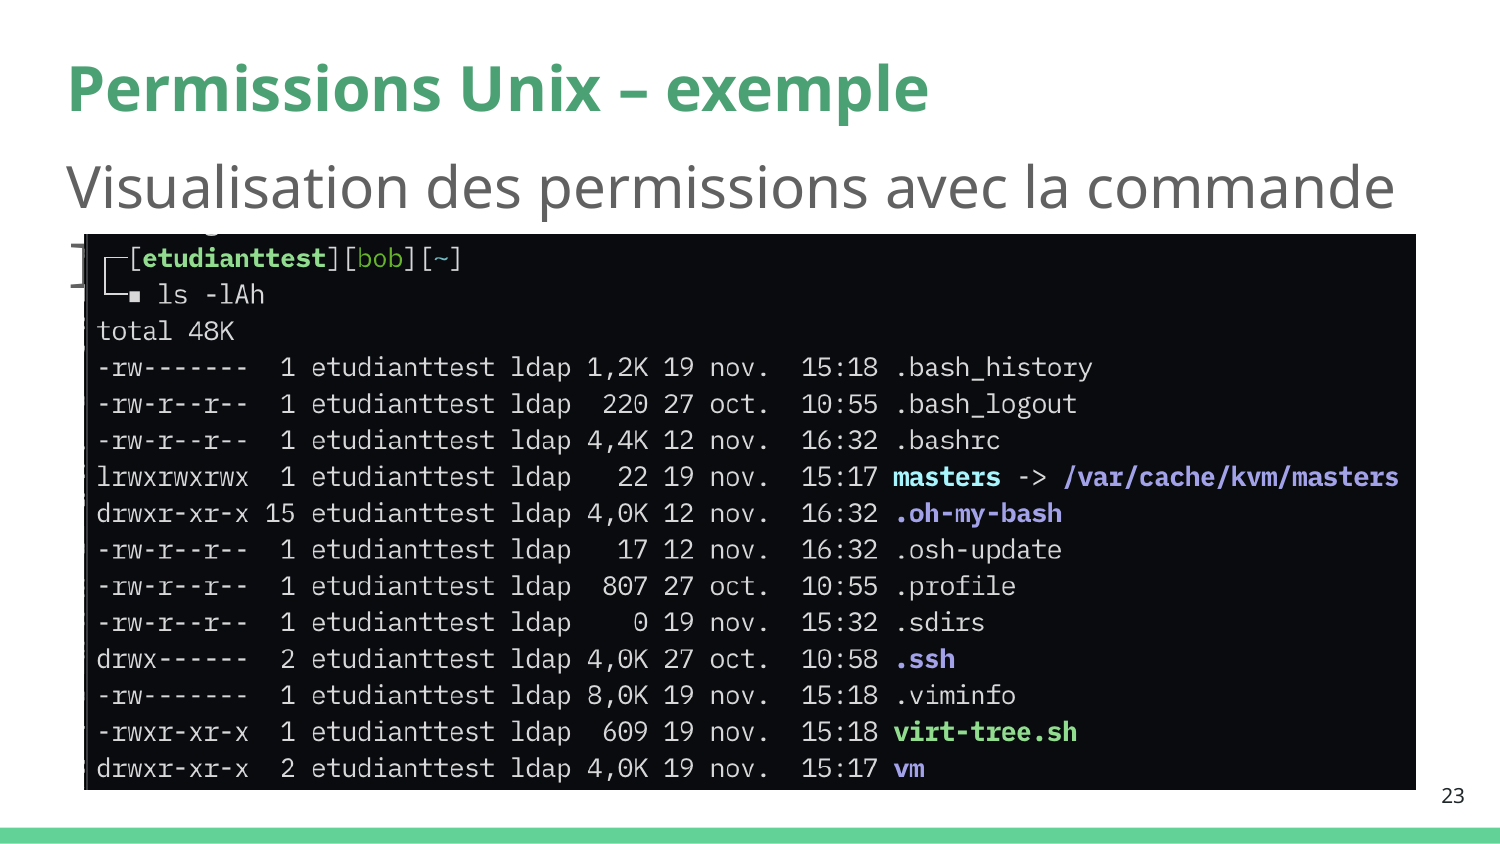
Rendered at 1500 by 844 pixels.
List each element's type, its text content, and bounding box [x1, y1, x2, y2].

picture [84, 234, 1416, 790]
list Visualisation des permissions avec la commande ls [51, 124, 1449, 799]
slide_number <numéro> [1389, 764, 1480, 830]
title Permissions Unix – exemple [51, 23, 1449, 117]
